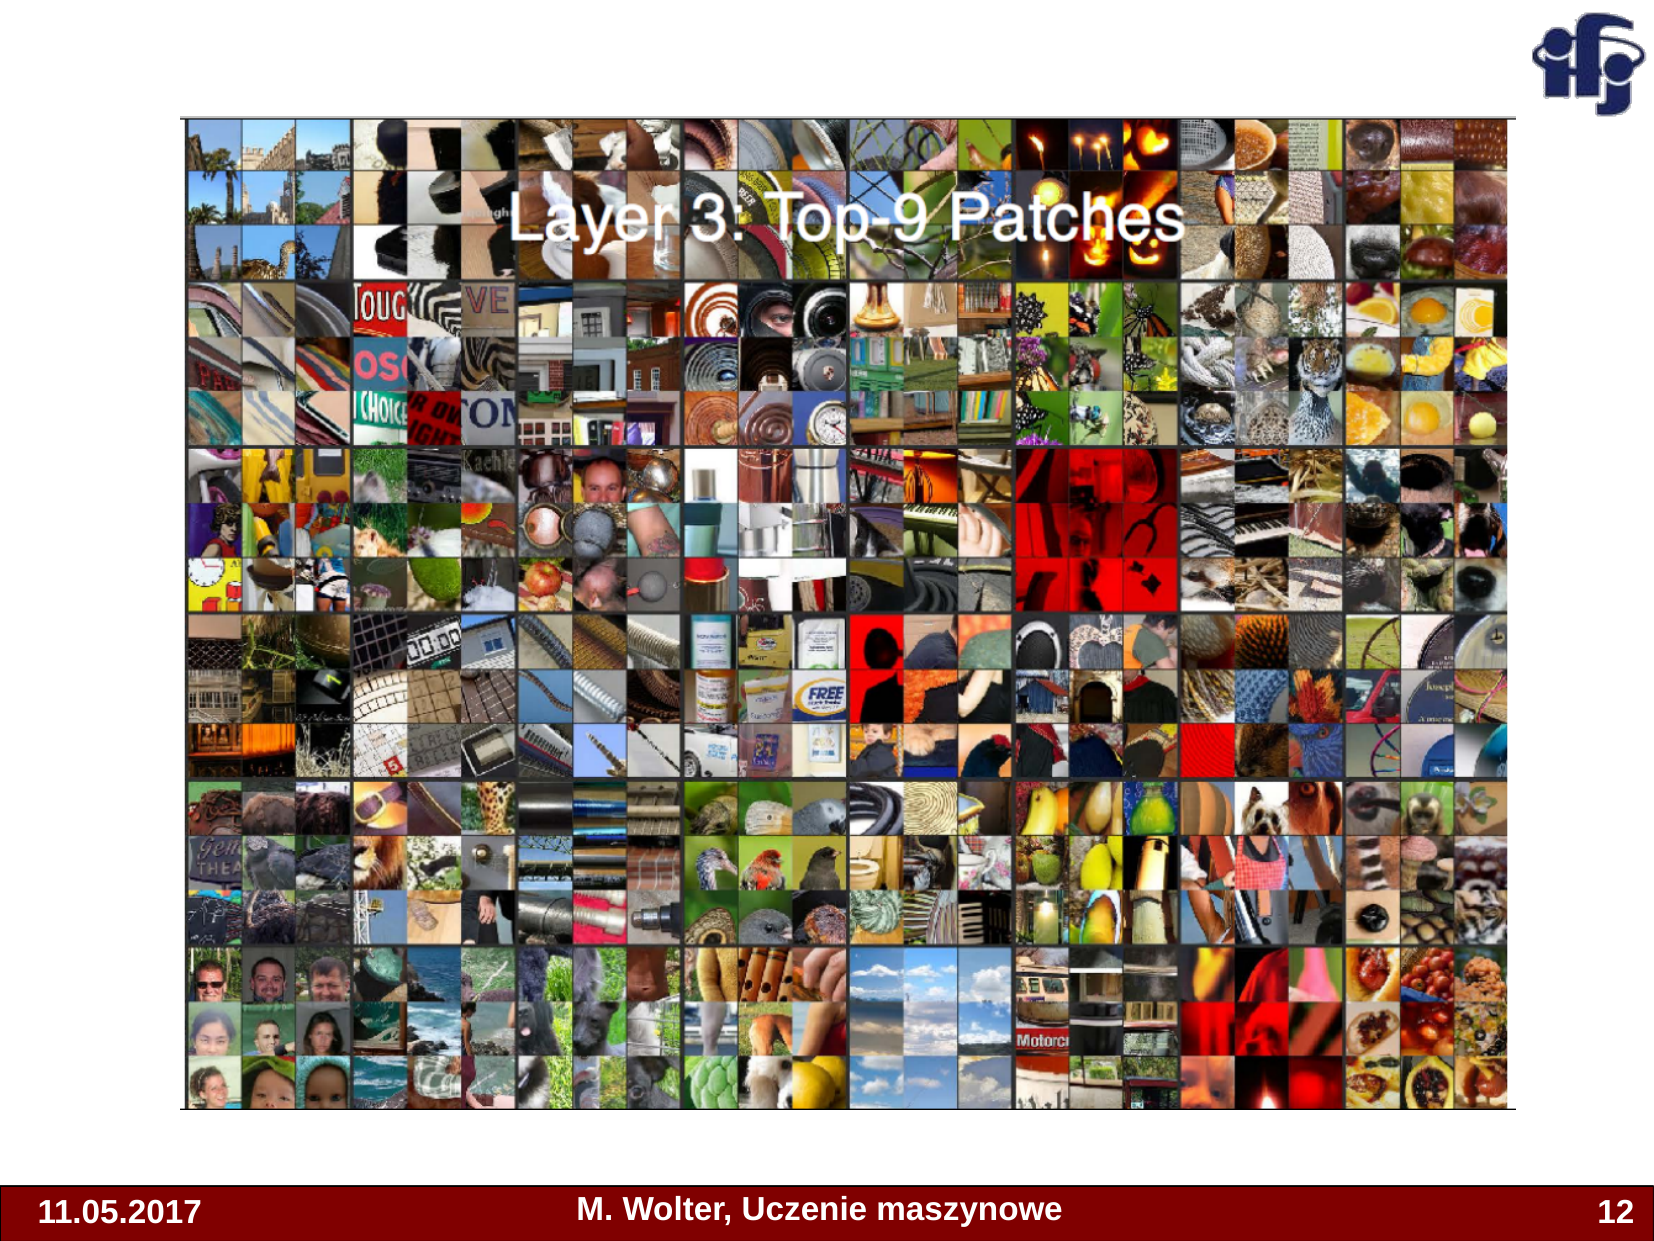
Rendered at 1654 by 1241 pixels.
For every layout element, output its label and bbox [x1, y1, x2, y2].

picture [180, 116, 1516, 1111]
picture [1525, 0, 1654, 129]
